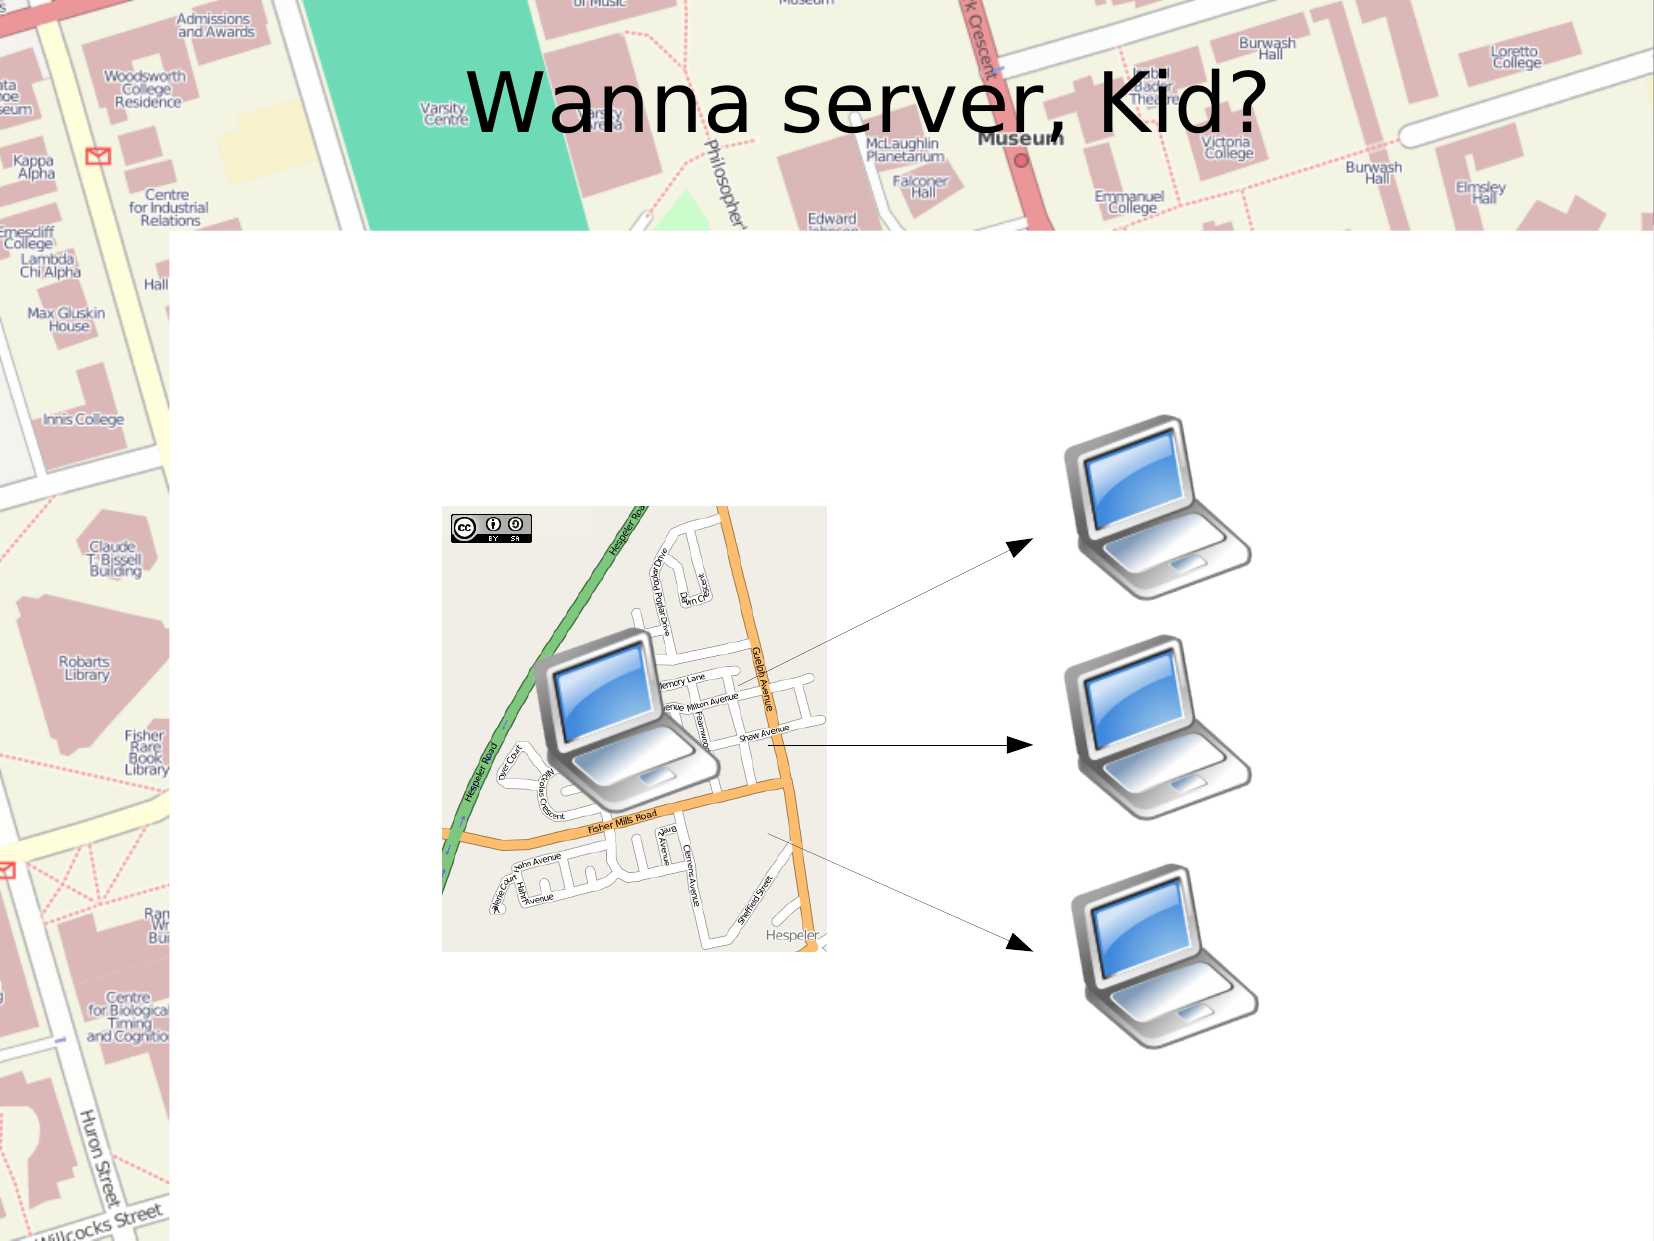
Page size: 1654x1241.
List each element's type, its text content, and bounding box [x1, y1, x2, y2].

picture [0, 0, 1654, 1241]
title Wanna server, Kid? [124, 0, 1613, 208]
